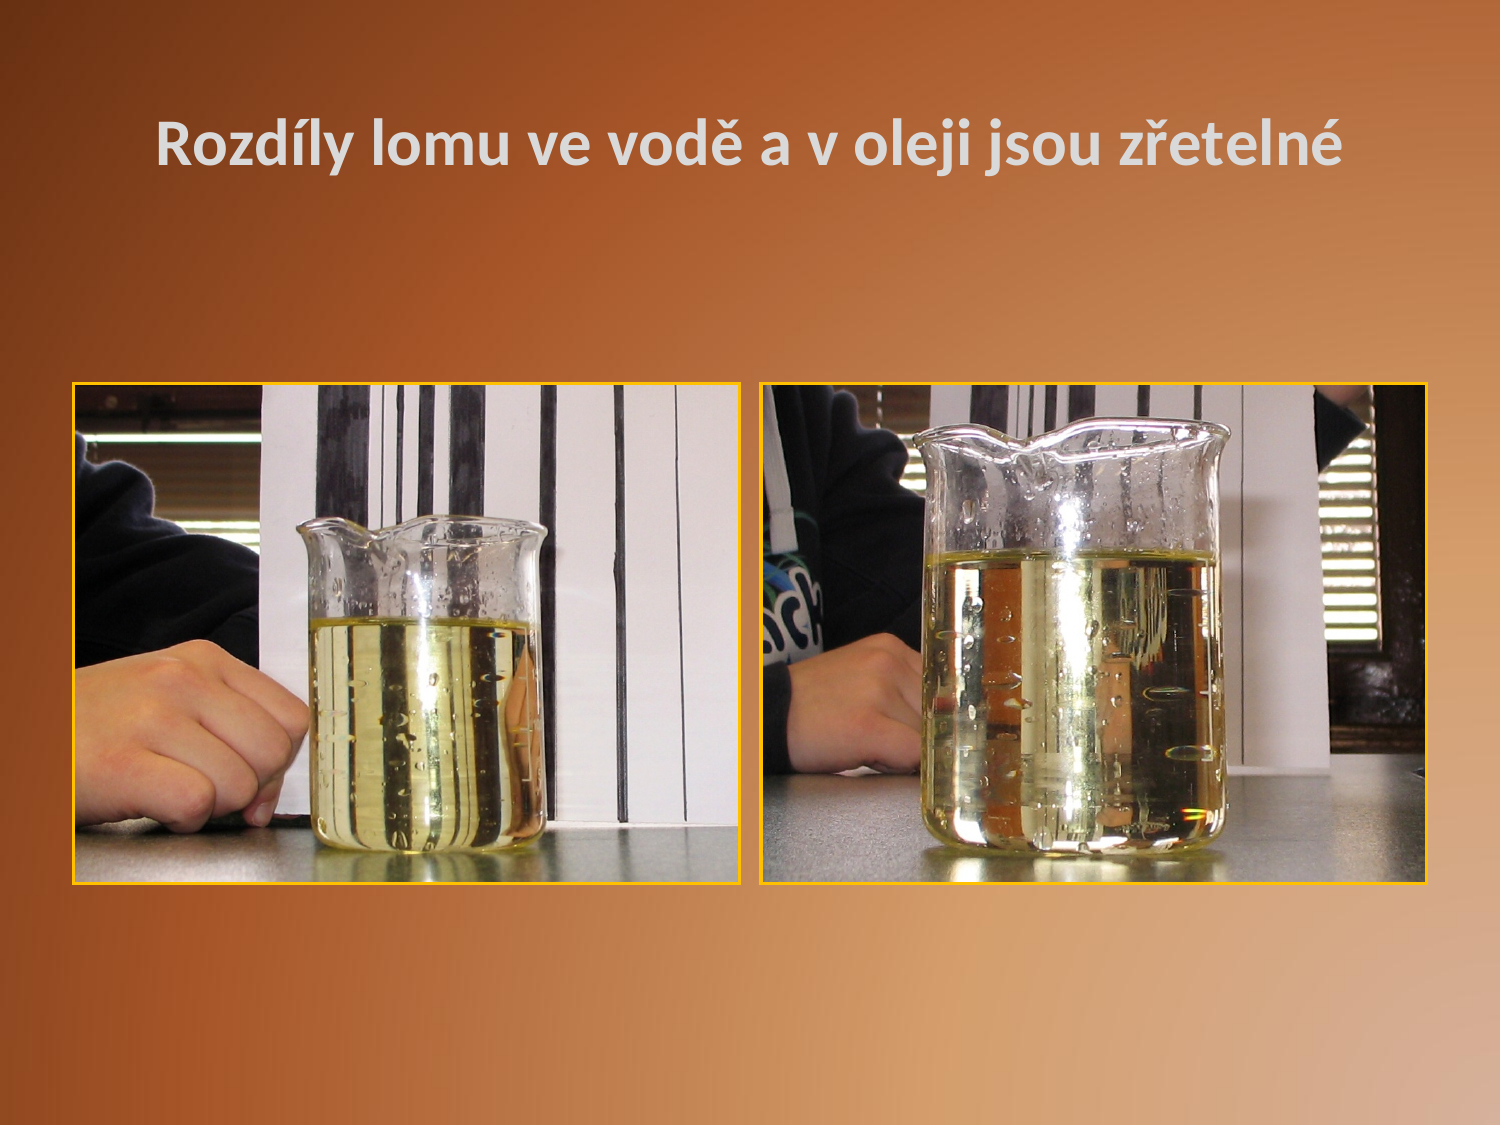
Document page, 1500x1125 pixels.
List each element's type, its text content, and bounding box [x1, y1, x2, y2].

text_box [75, 385, 738, 883]
picture [0, 0, 1500, 1125]
title Rozdíly lomu ve vodě a v oleji jsou zřetelné [75, 45, 1426, 233]
text_box [762, 385, 1426, 883]
